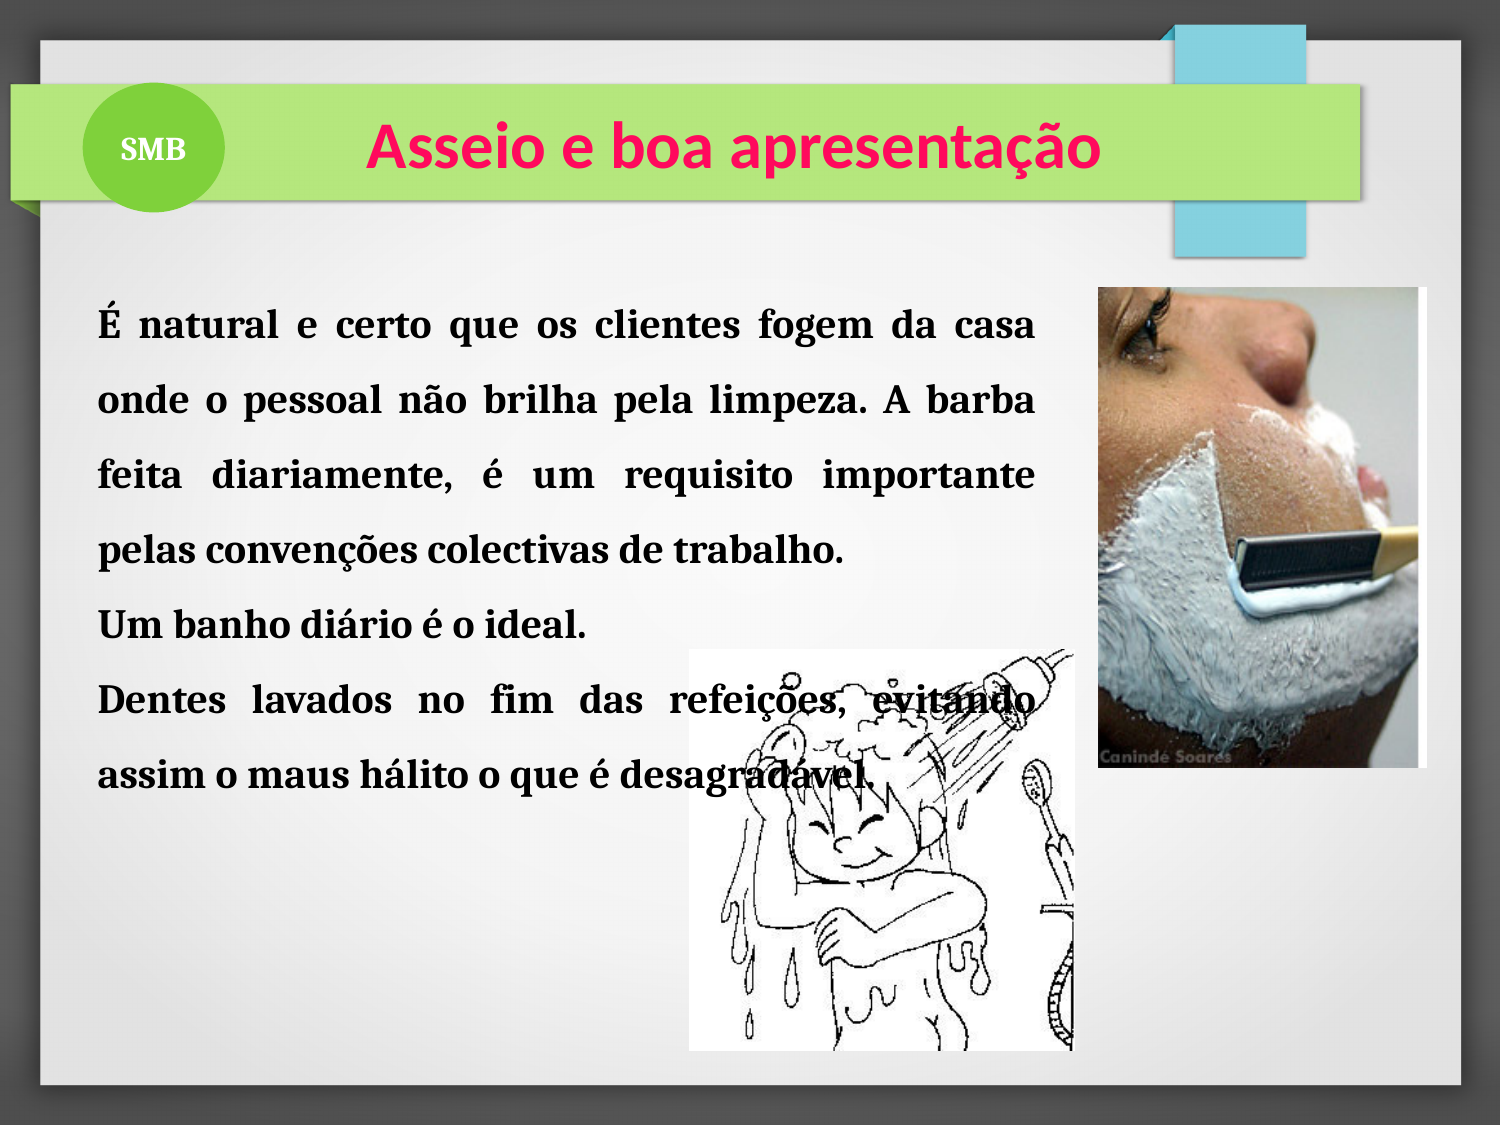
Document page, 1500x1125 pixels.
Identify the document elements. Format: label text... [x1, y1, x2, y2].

text_box Asseio e boa apresentação [342, 94, 1134, 189]
text_box SMB [82, 82, 225, 213]
picture [0, 0, 1500, 1125]
text_box É natural e certo que os clientes fogem da casa onde o pessoal não brilha pela limpeza. A barba feita diariamente, é um requisito importante pelas convenções colectivas de trabalho. Um banho diário é o ideal. Dentes lavados no fim das refeições, evitando assim o maus hálito o que é desagradável. [82, 264, 1052, 805]
